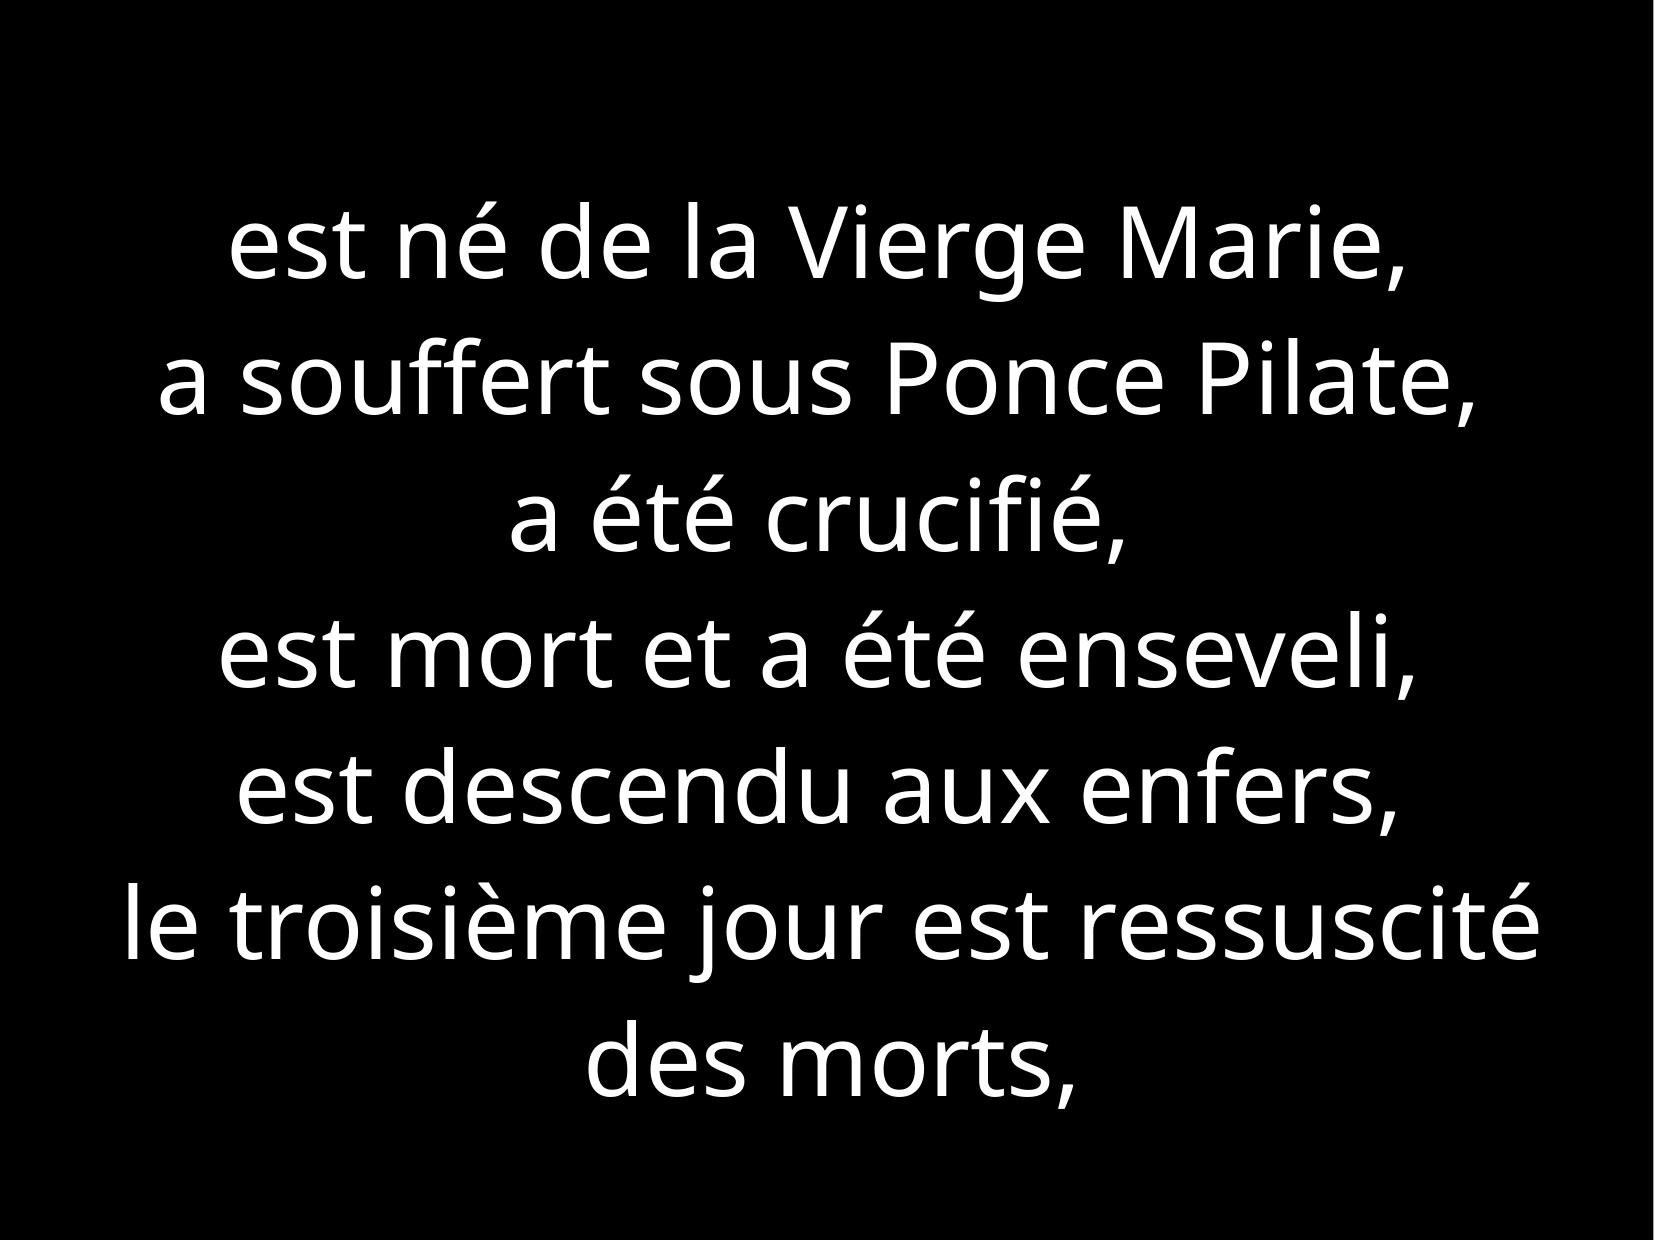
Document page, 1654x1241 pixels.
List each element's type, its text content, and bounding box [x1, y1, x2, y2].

subtitle est né de la Vierge Marie, a souffert sous Ponce Pilate, a été crucifié, est mort et a été enseveli, est descendu aux enfers, le troisième jour est ressuscité des morts, [35, 35, 1630, 1241]
